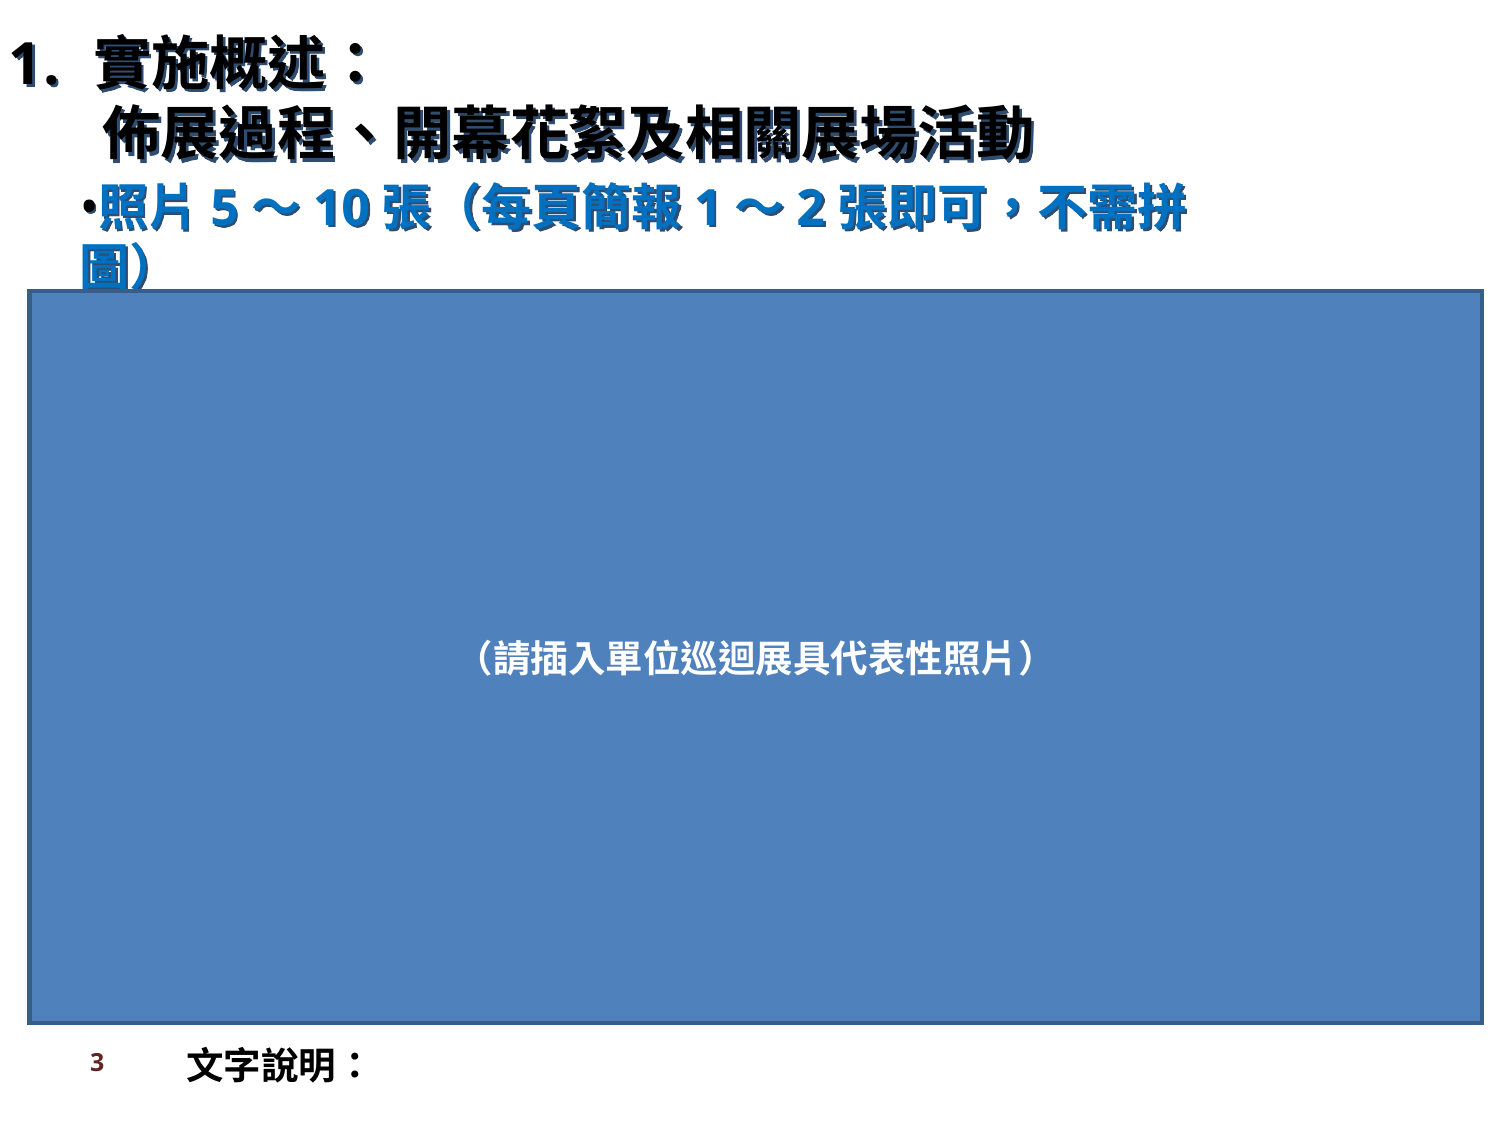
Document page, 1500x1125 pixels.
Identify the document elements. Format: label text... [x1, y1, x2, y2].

text_box 文字說明： [171, 1034, 1483, 1096]
text_box 照片5～10張（每頁簡報1～2張即可，不需拼圖） [65, 168, 1222, 291]
text_box 實施概述： 佈展過程、開幕花絮及相關展場活動 [0, 19, 1128, 174]
text_box [75, 1024, 426, 1103]
text_box （請插入單位巡迴展具代表性照片） [29, 291, 1482, 1023]
